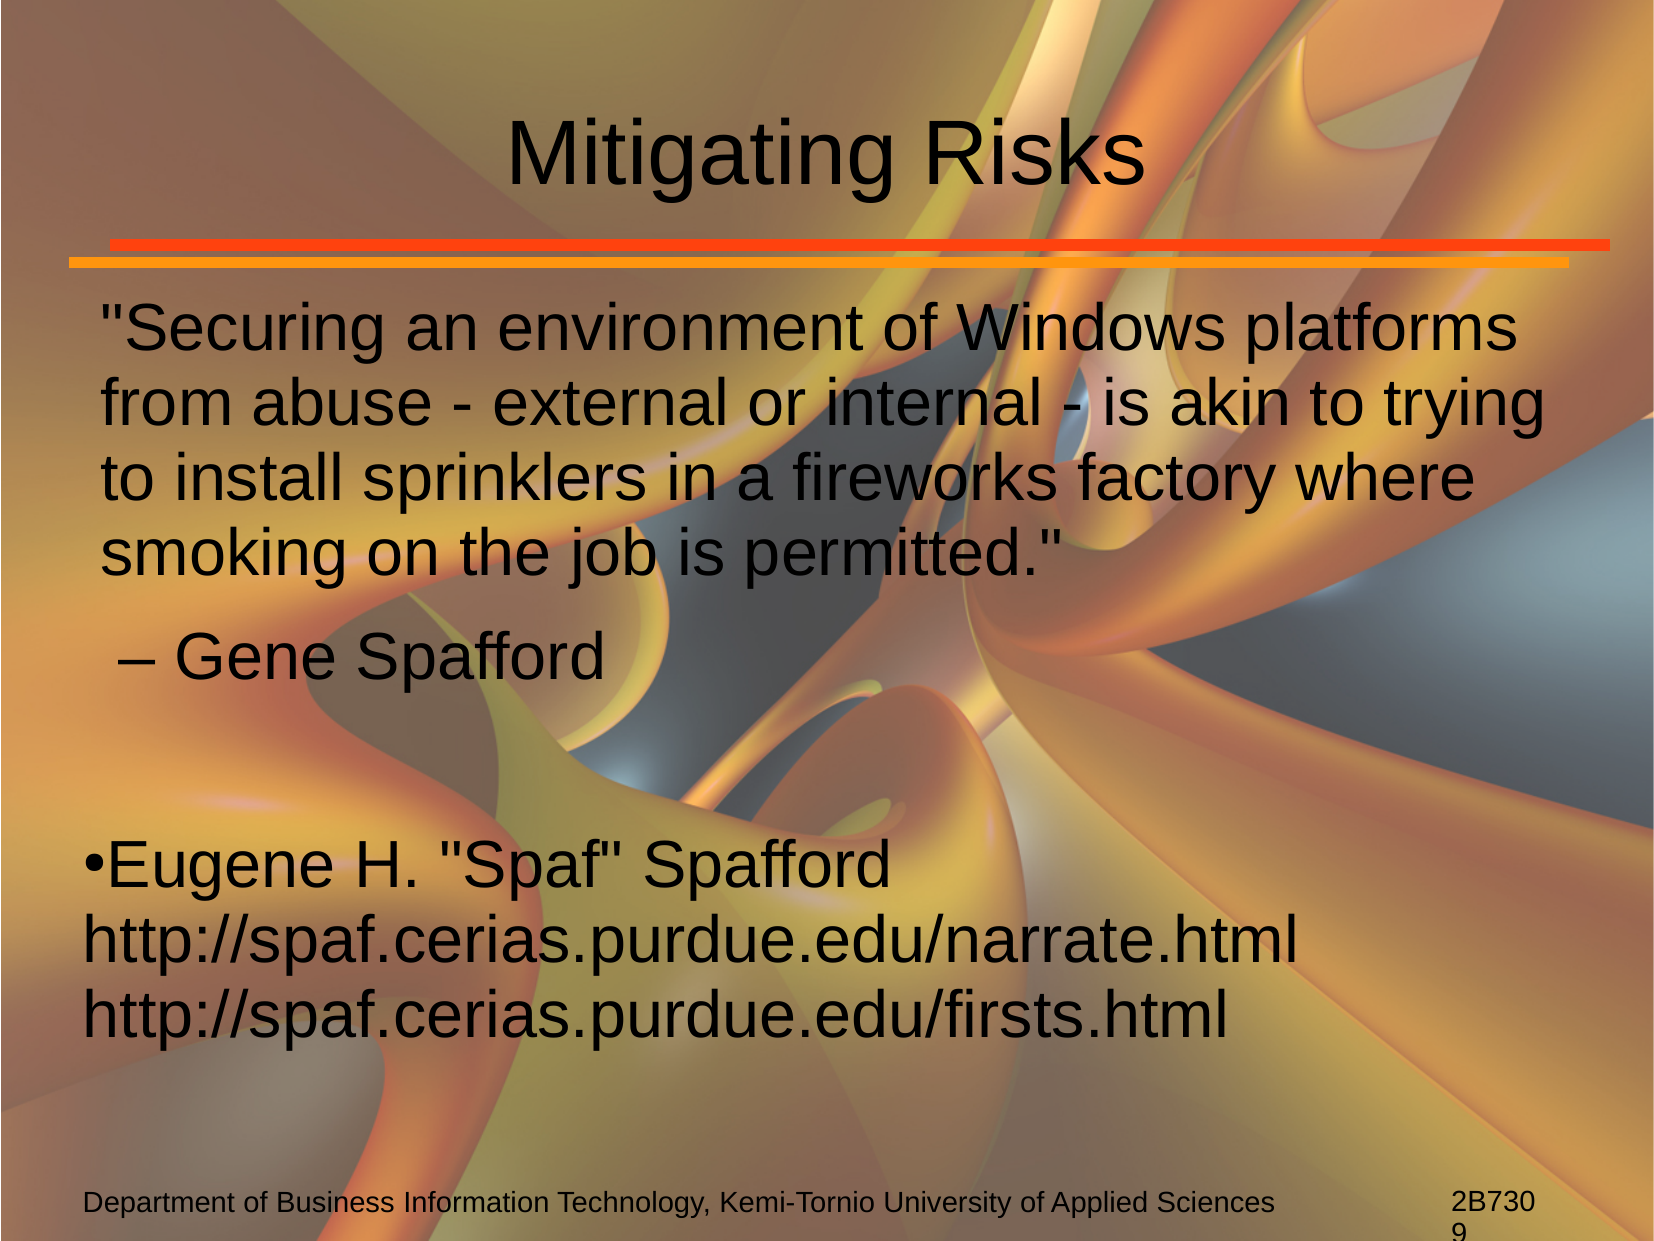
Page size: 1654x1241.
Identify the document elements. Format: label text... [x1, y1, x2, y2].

title Mitigating Risks [82, 56, 1571, 250]
list "Securing an environment of Windows platforms from abuse - external or internal - is akin to trying to install sprinklers in a fireworks factory where smoking on the job is permitted." – Gene Spafford Eugene H. "Spaf" Spafford http://spaf.cerias.purdue.edu/narrate.html http://spaf.cerias.purdue.edu/firsts.html [82, 290, 1571, 1127]
